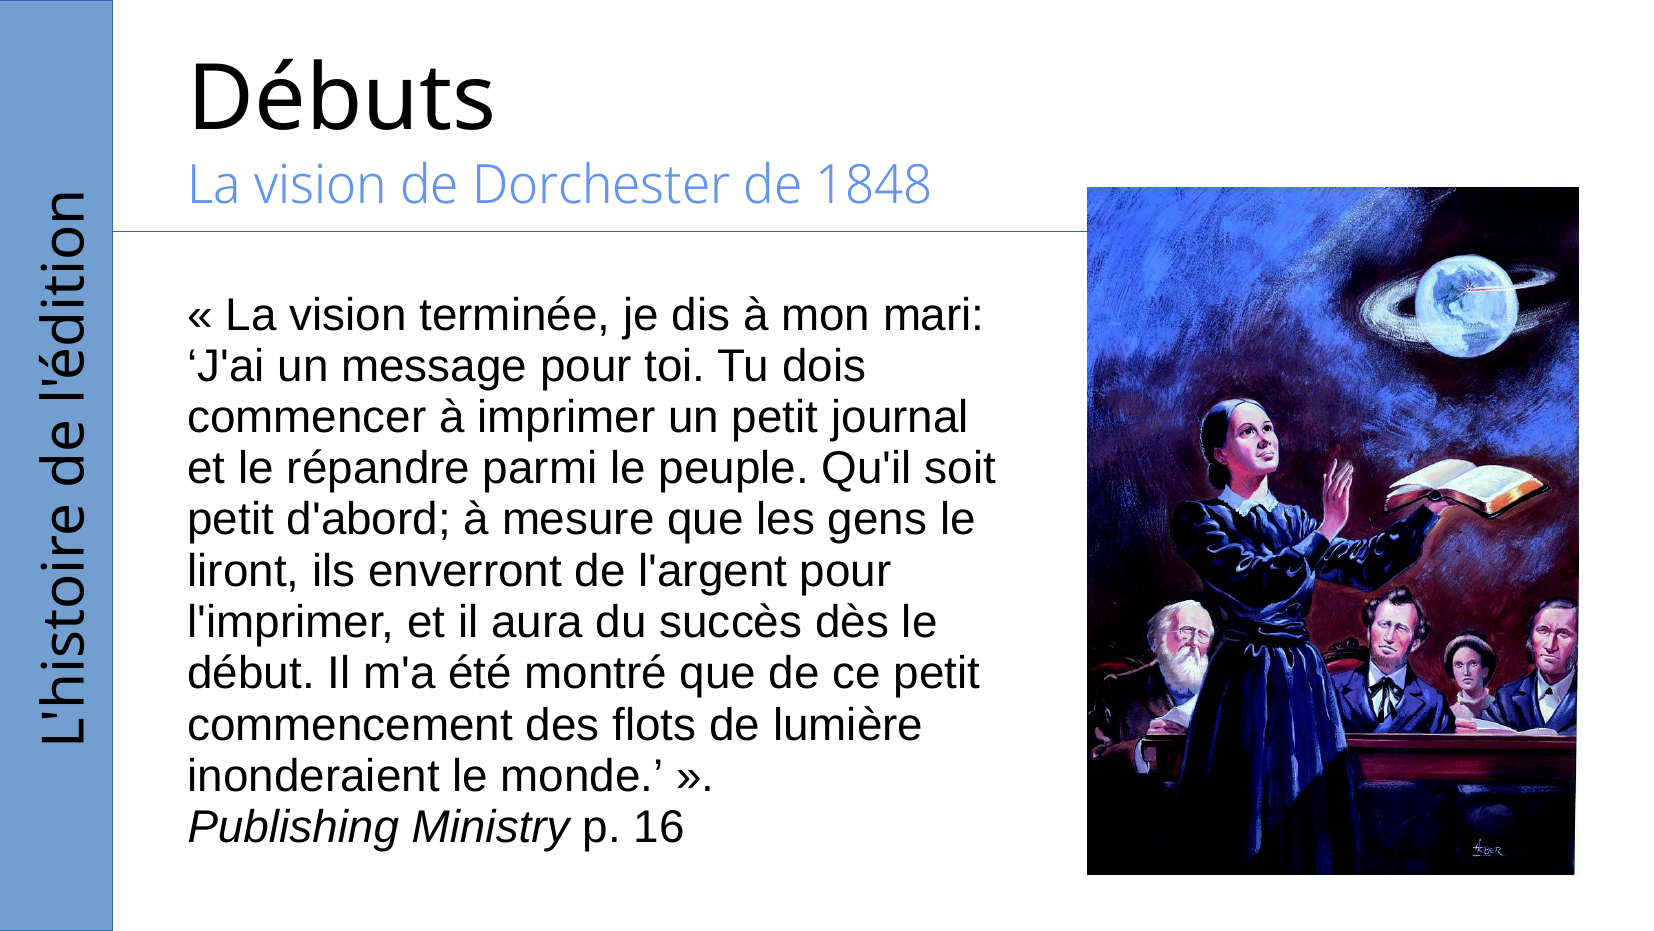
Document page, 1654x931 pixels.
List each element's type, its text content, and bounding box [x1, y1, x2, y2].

text_box L'histoire de l'édition [13, 37, 105, 901]
title La vision de Dorchester de 1848 [187, 125, 1571, 239]
picture [1087, 187, 1579, 875]
text_box [0, 0, 113, 931]
subtitle « La vision terminée, je dis à mon mari: ‘J'ai un message pour toi. Tu dois commencer à imprimer un petit journal et le répandre parmi le peuple. Qu'il soit petit d'abord; à mesure que les gens le liront, ils enverront de l'argent pour l'imprimer, et il aura du succès dès le début. Il m'a été montré que de ce petit commencement des flots de lumière inonderaient le monde.’ ». Publishing Ministry p. 16 [187, 288, 1013, 931]
title Débuts [187, 33, 1571, 125]
